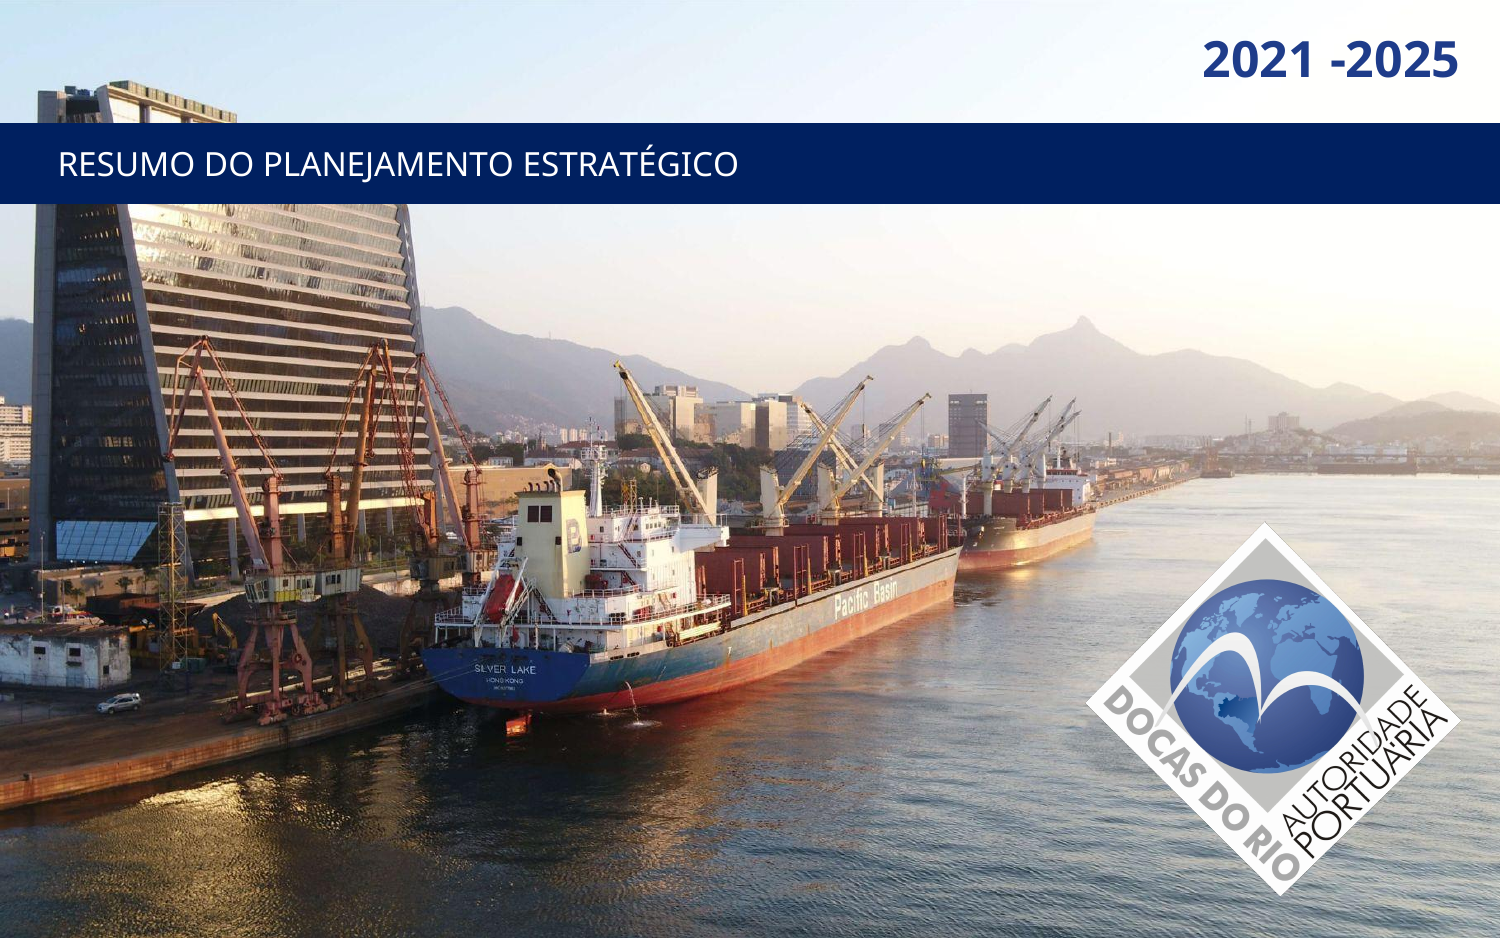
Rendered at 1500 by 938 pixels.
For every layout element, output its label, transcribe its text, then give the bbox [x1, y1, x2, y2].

picture [0, 0, 1500, 123]
text_box [0, 123, 1500, 203]
picture [0, 203, 1500, 938]
text_box RESUMO DO PLANEJAMENTO ESTRATÉGICO [42, 127, 1486, 199]
text_box 2021 -2025 [1177, 12, 1486, 104]
